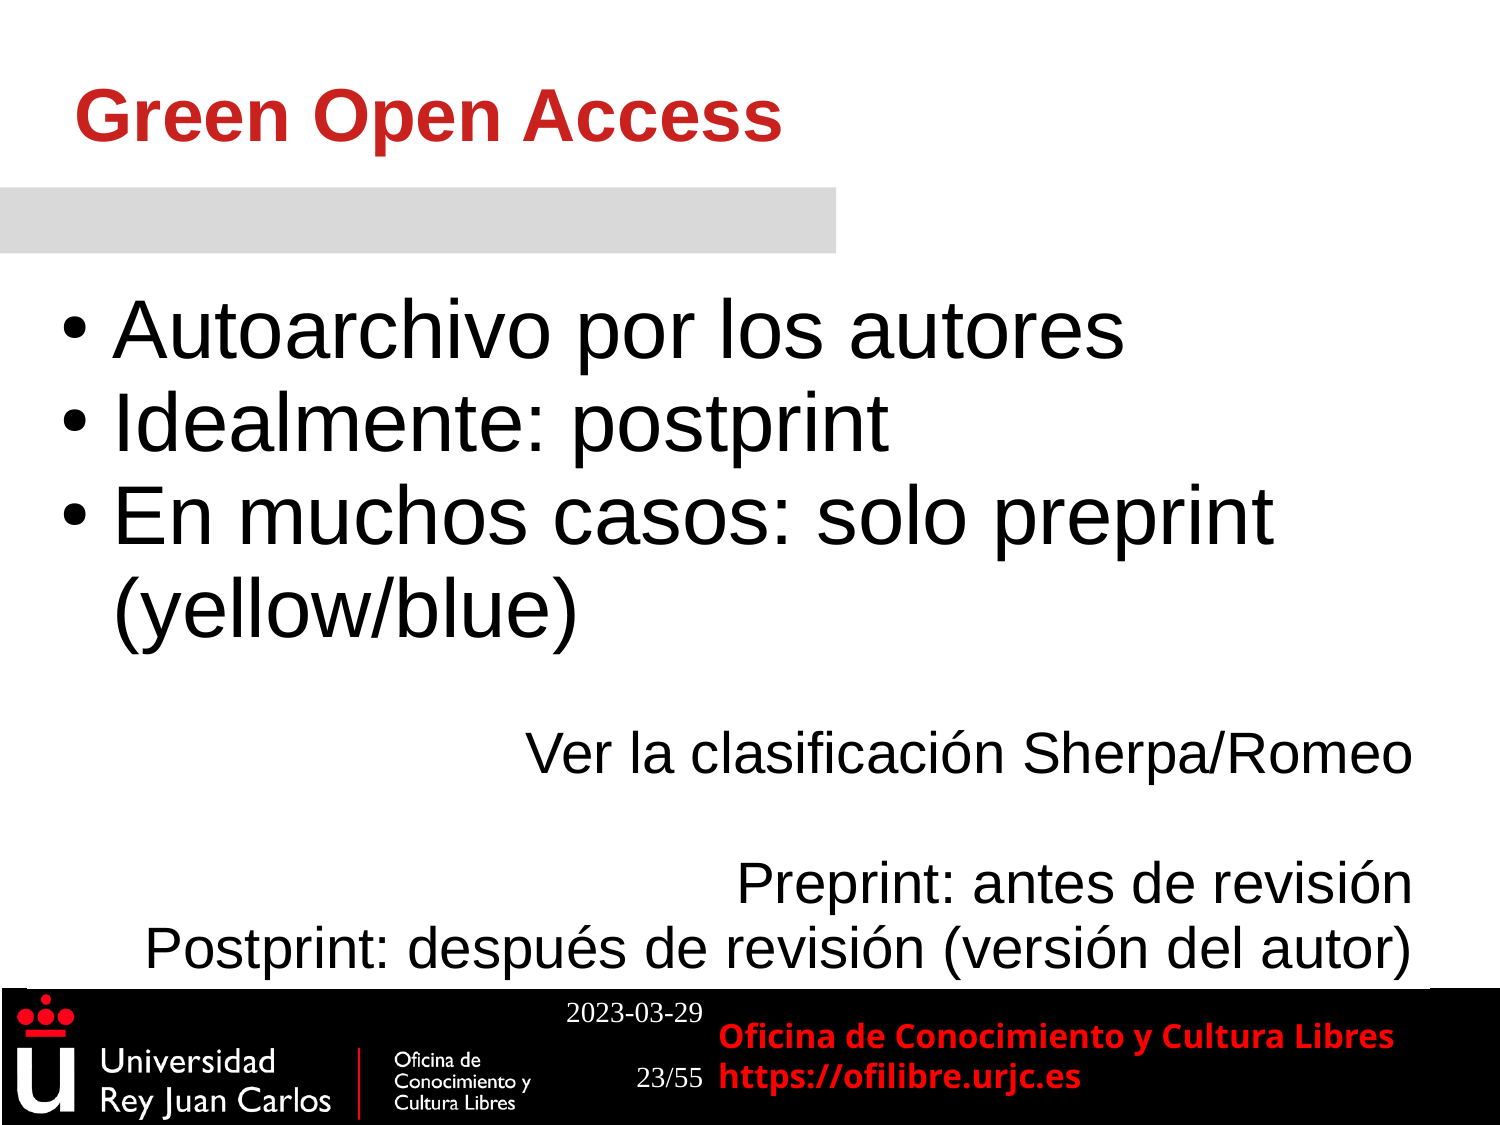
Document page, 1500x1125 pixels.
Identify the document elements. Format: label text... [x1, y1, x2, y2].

picture [17, 994, 531, 1120]
title [75, 7, 1425, 196]
text_box Autoarchivo por los autores Idealmente: postprint En muchos casos: solo preprint (yellow/blue) Ver la clasificación Sherpa/Romeo Preprint: antes de revisión Postprint: después de revisión (versión del autor) [27, 276, 1430, 989]
text_box Green Open Access [60, 66, 991, 249]
